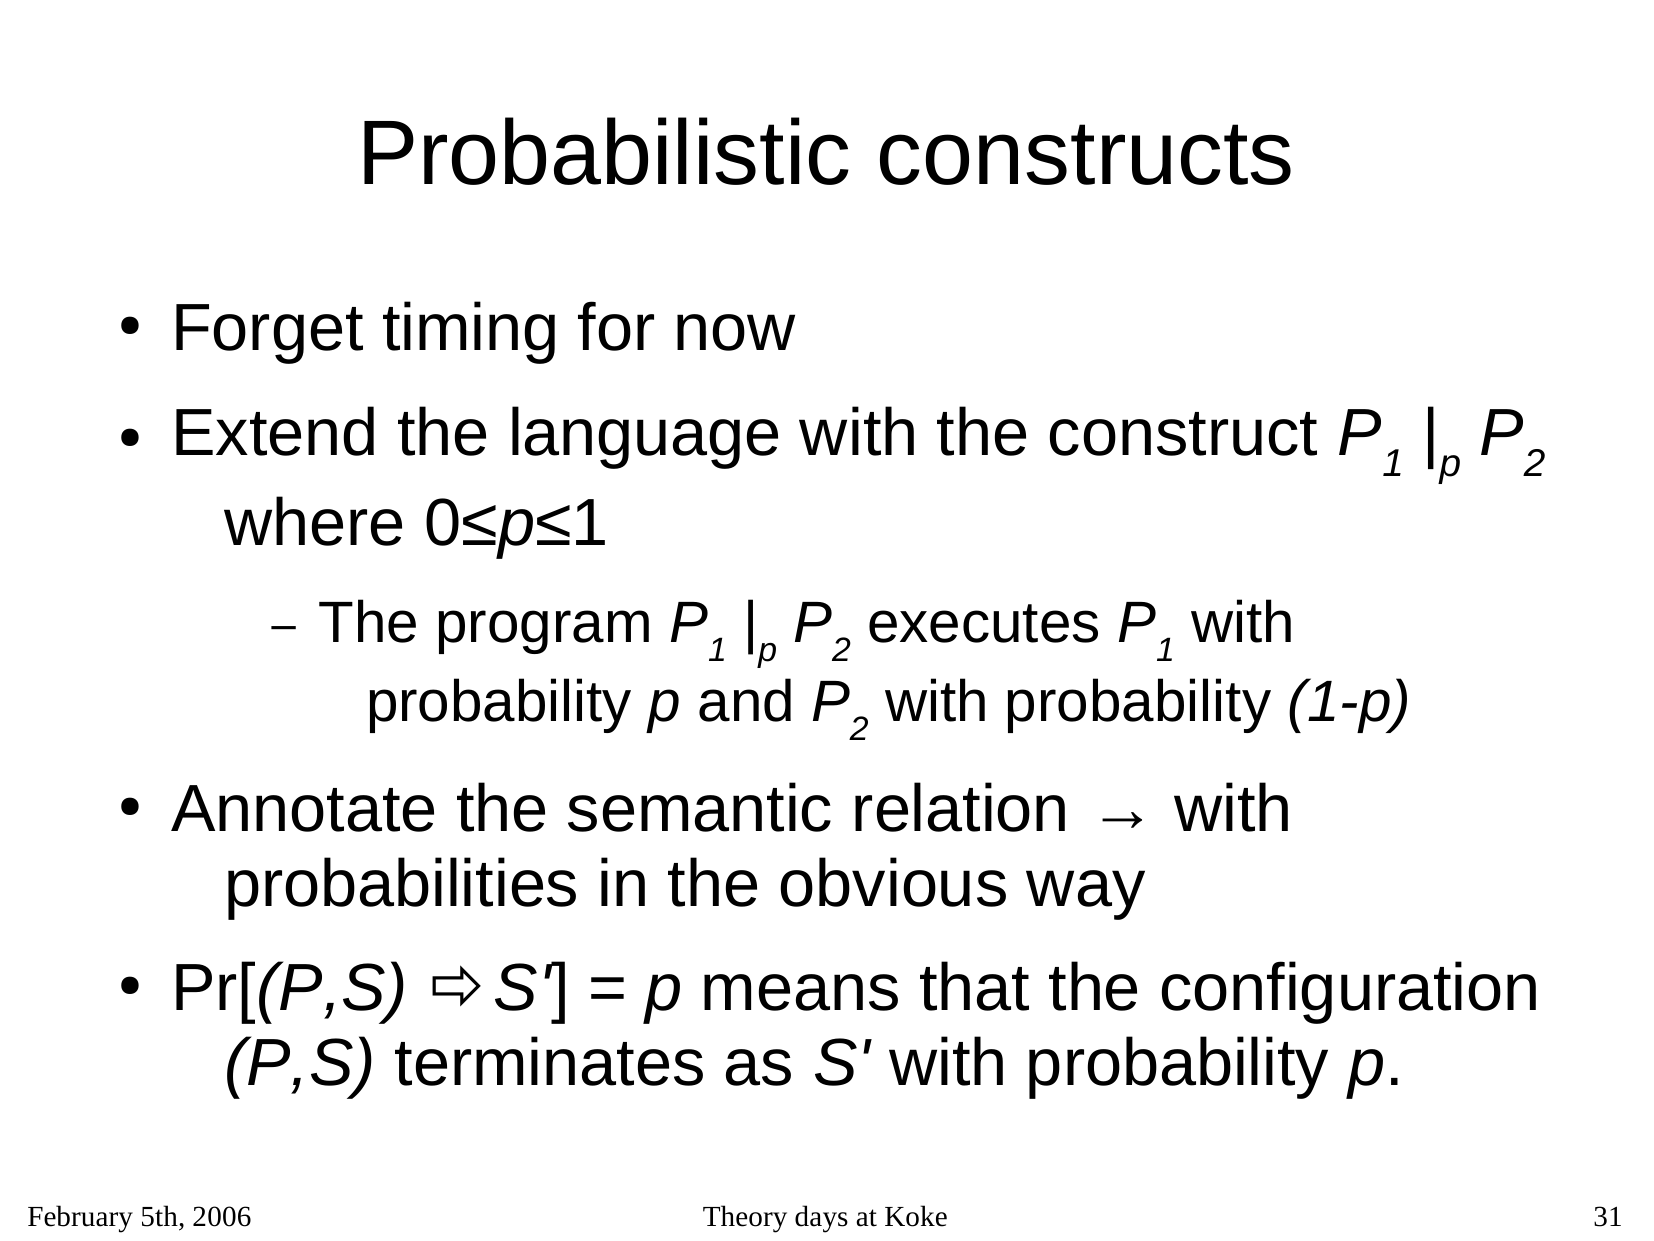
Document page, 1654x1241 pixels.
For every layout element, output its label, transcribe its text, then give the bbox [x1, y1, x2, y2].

title Probabilistic constructs [82, 49, 1571, 257]
list Forget timing for now Extend the language with the construct P1 |p P2 where 0≤p≤1 The program P1 |p P2 executes P1 with probability p and P2 with probability (1-p) Annotate the semantic relation → with probabilities in the obvious way Pr[(P,S) S'] = p means that the configuration (P,S) terminates as S' with probability p. [82, 290, 1571, 1109]
